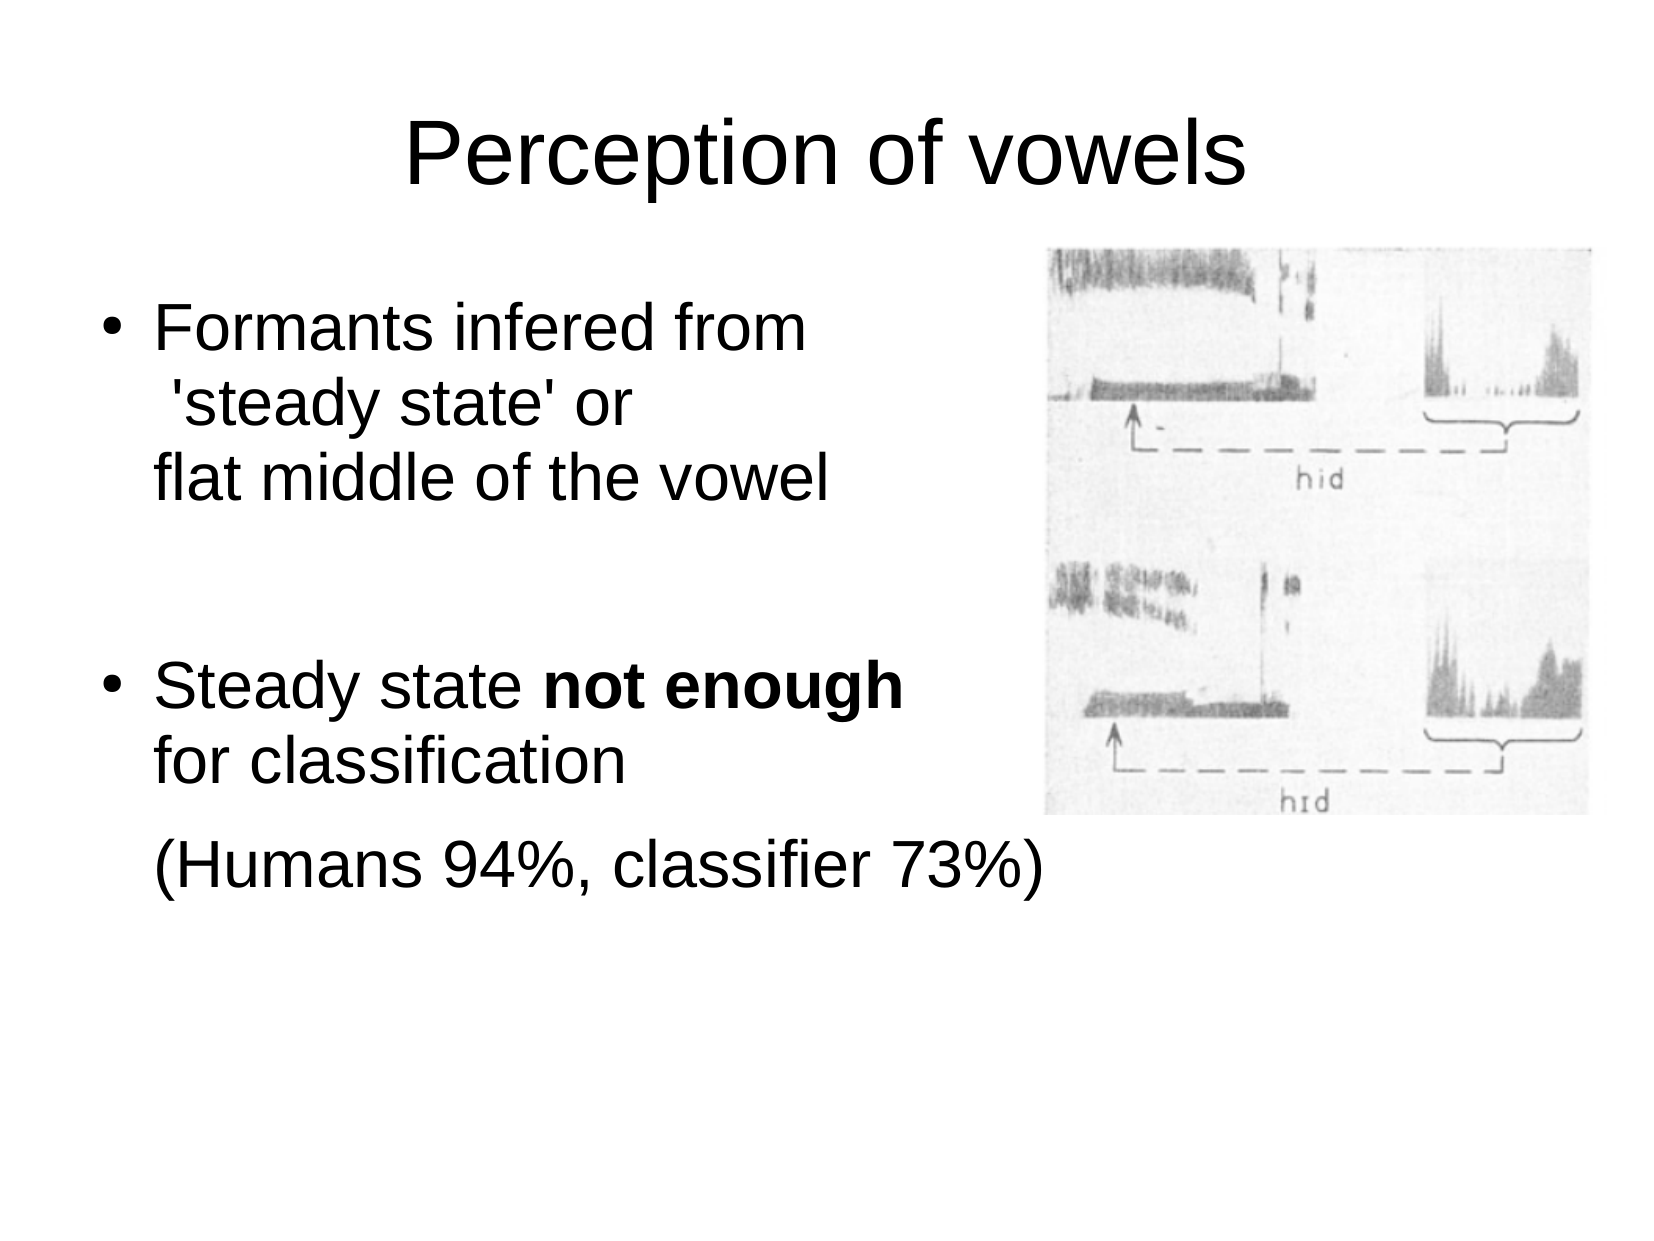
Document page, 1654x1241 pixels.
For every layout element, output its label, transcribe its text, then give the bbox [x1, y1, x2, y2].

title Perception of vowels [82, 49, 1571, 257]
list Formants infered from 'steady state' or flat middle of the vowel Steady state not enough for classification (Humans 94%, classifier 73%) [82, 290, 1538, 1010]
picture [1037, 239, 1607, 815]
